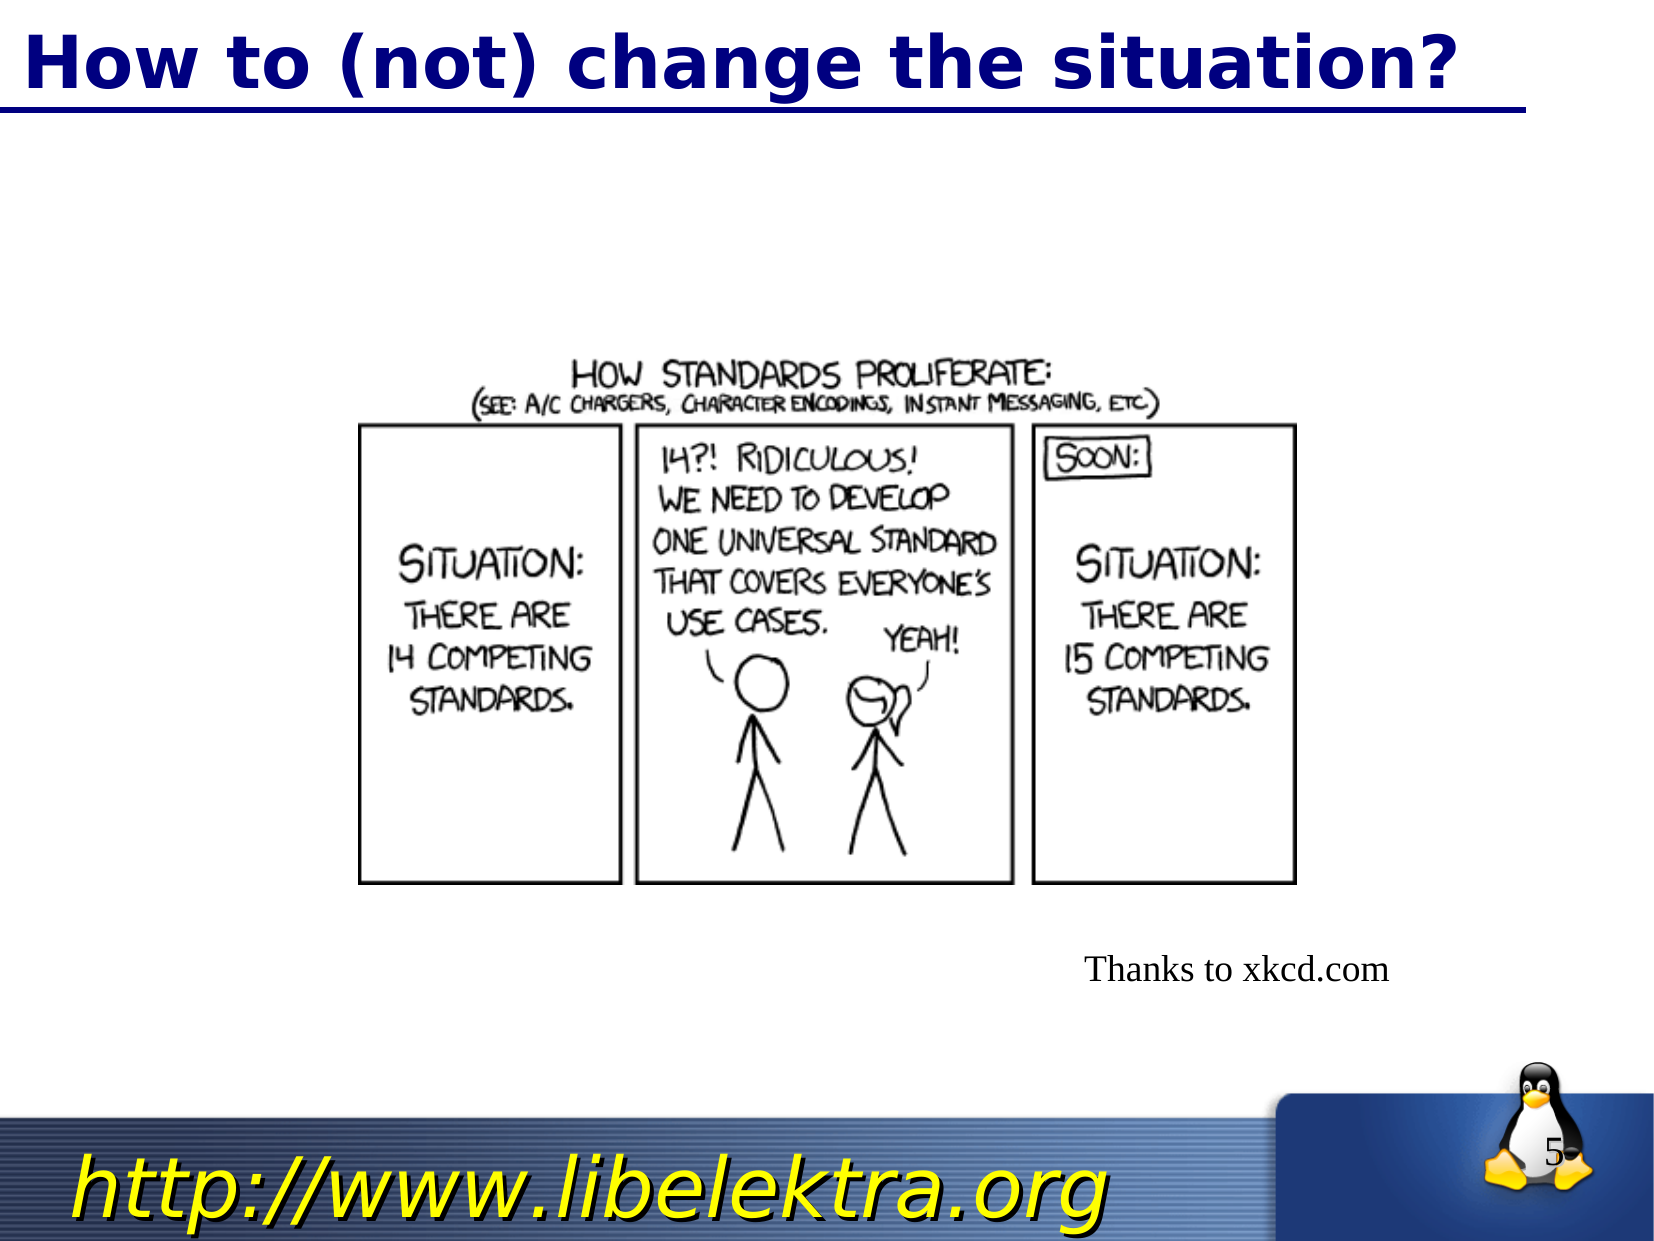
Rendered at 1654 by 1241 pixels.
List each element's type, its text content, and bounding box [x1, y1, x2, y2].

text_box <Nummer> [1370, 1122, 1566, 1178]
picture [0, 1061, 1654, 1241]
picture [358, 354, 1297, 885]
text_box Thanks to xkcd.com [1084, 944, 1391, 987]
text_box How to (not) change the situation? [22, 14, 1611, 111]
